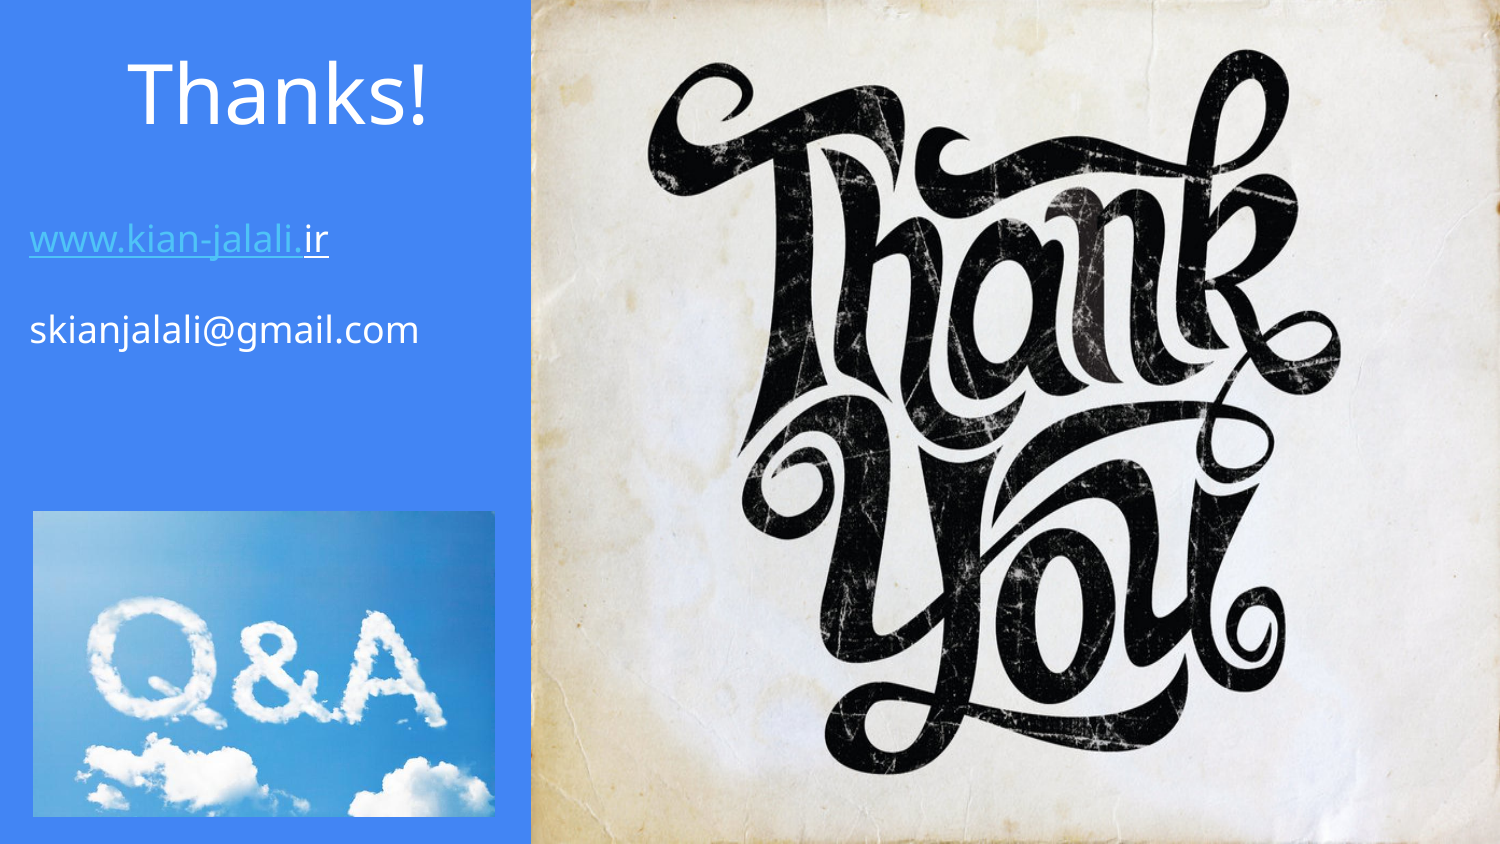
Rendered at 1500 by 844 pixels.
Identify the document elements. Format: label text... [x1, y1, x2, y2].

picture [531, 0, 1500, 844]
picture [33, 511, 495, 817]
title Thanks! [112, 0, 531, 157]
list www.kian-jalali.ir skianjalali@gmail.com [14, 129, 514, 381]
